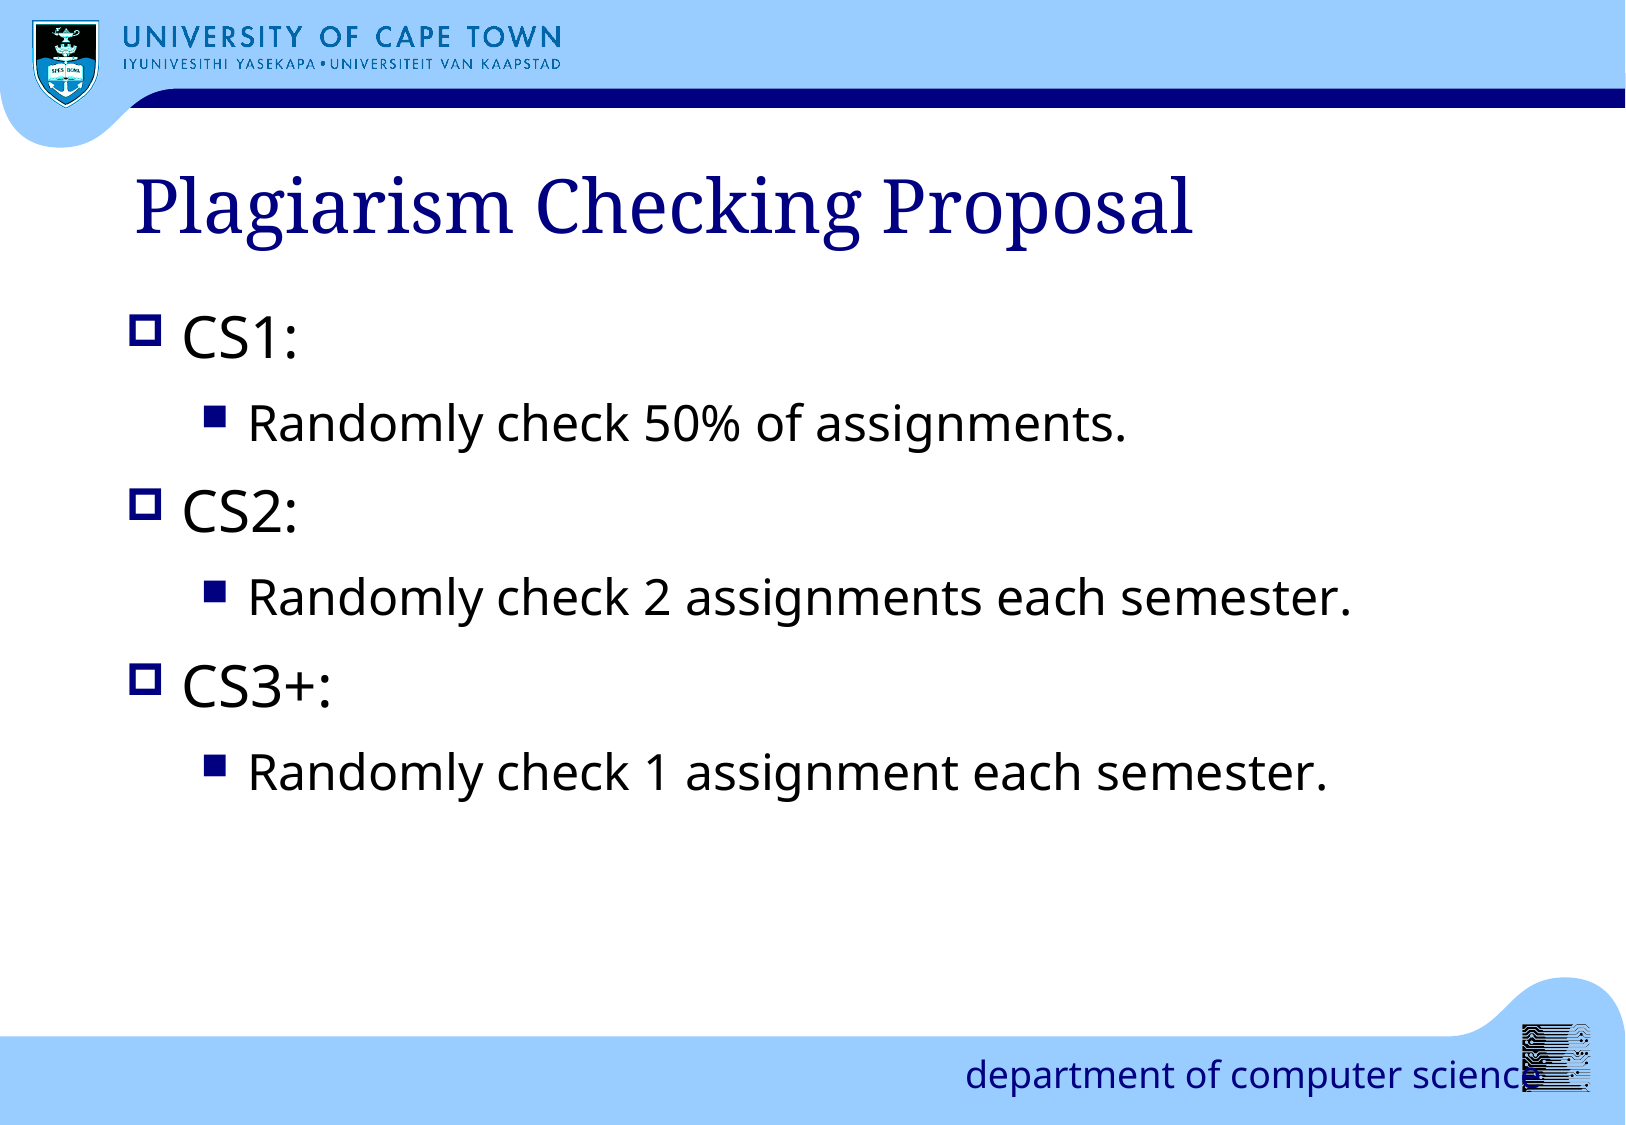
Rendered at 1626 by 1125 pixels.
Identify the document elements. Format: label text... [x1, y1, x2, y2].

picture [32, 20, 100, 109]
picture [120, 23, 563, 71]
title Plagiarism Checking Proposal [134, 140, 1571, 268]
picture [1522, 1024, 1591, 1092]
picture [1526, 1070, 1536, 1076]
list CS1: Randomly check 50% of assignments. CS2: Randomly check 2 assignments each semester. CS3+: Randomly check 1 assignment each semester. [125, 296, 1570, 1039]
